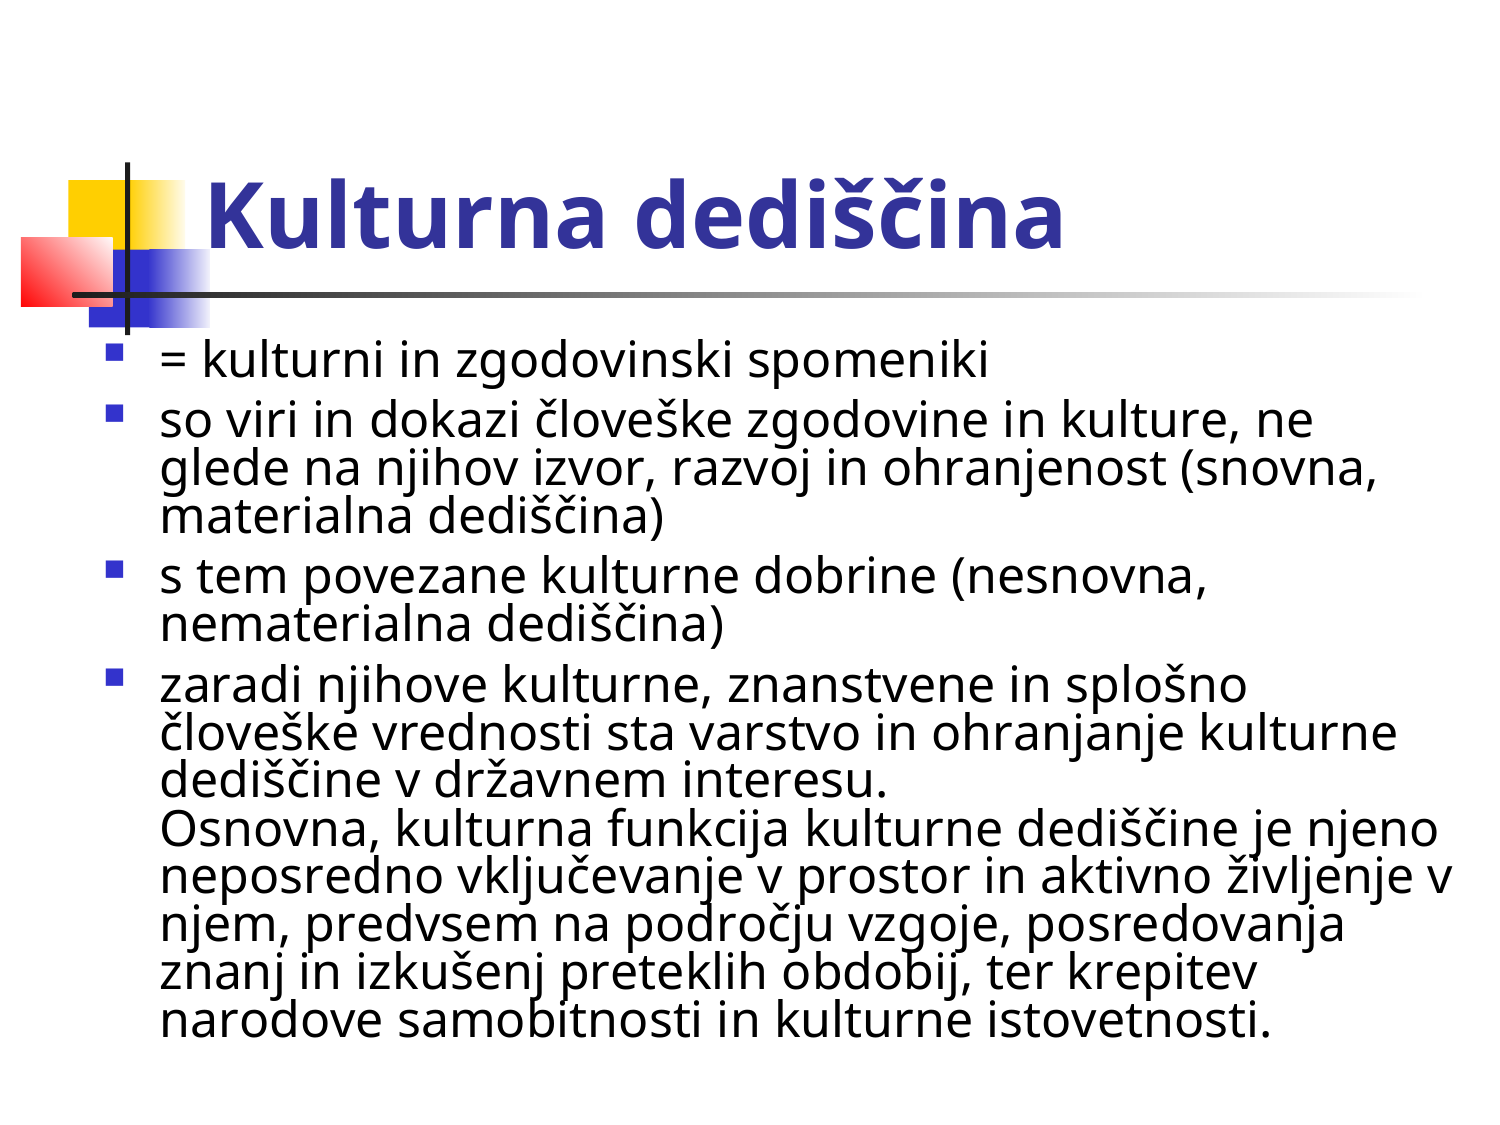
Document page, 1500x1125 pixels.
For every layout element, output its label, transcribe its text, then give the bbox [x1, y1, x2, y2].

list = kulturni in zgodovinski spomeniki so viri in dokazi človeške zgodovine in kulture, ne glede na njihov izvor, razvoj in ohranjenost (snovna, materialna dediščina) s tem povezane kulturne dobrine (nesnovna, nematerialna dediščina) zaradi njihove kulturne, znanstvene in splošno človeške vrednosti sta varstvo in ohranjanje kulturne dediščine v državnem interesu. Osnovna, kulturna funkcija kulturne dediščine je njeno neposredno vključevanje v prostor in aktivno življenje v njem, predvsem na področju vzgoje, posredovanja znanj in izkušenj preteklih obdobij, ter krepitev narodove samobitnosti in kulturne istovetnosti. [88, 331, 1469, 1083]
title Kulturna dediščina [188, 35, 1468, 276]
